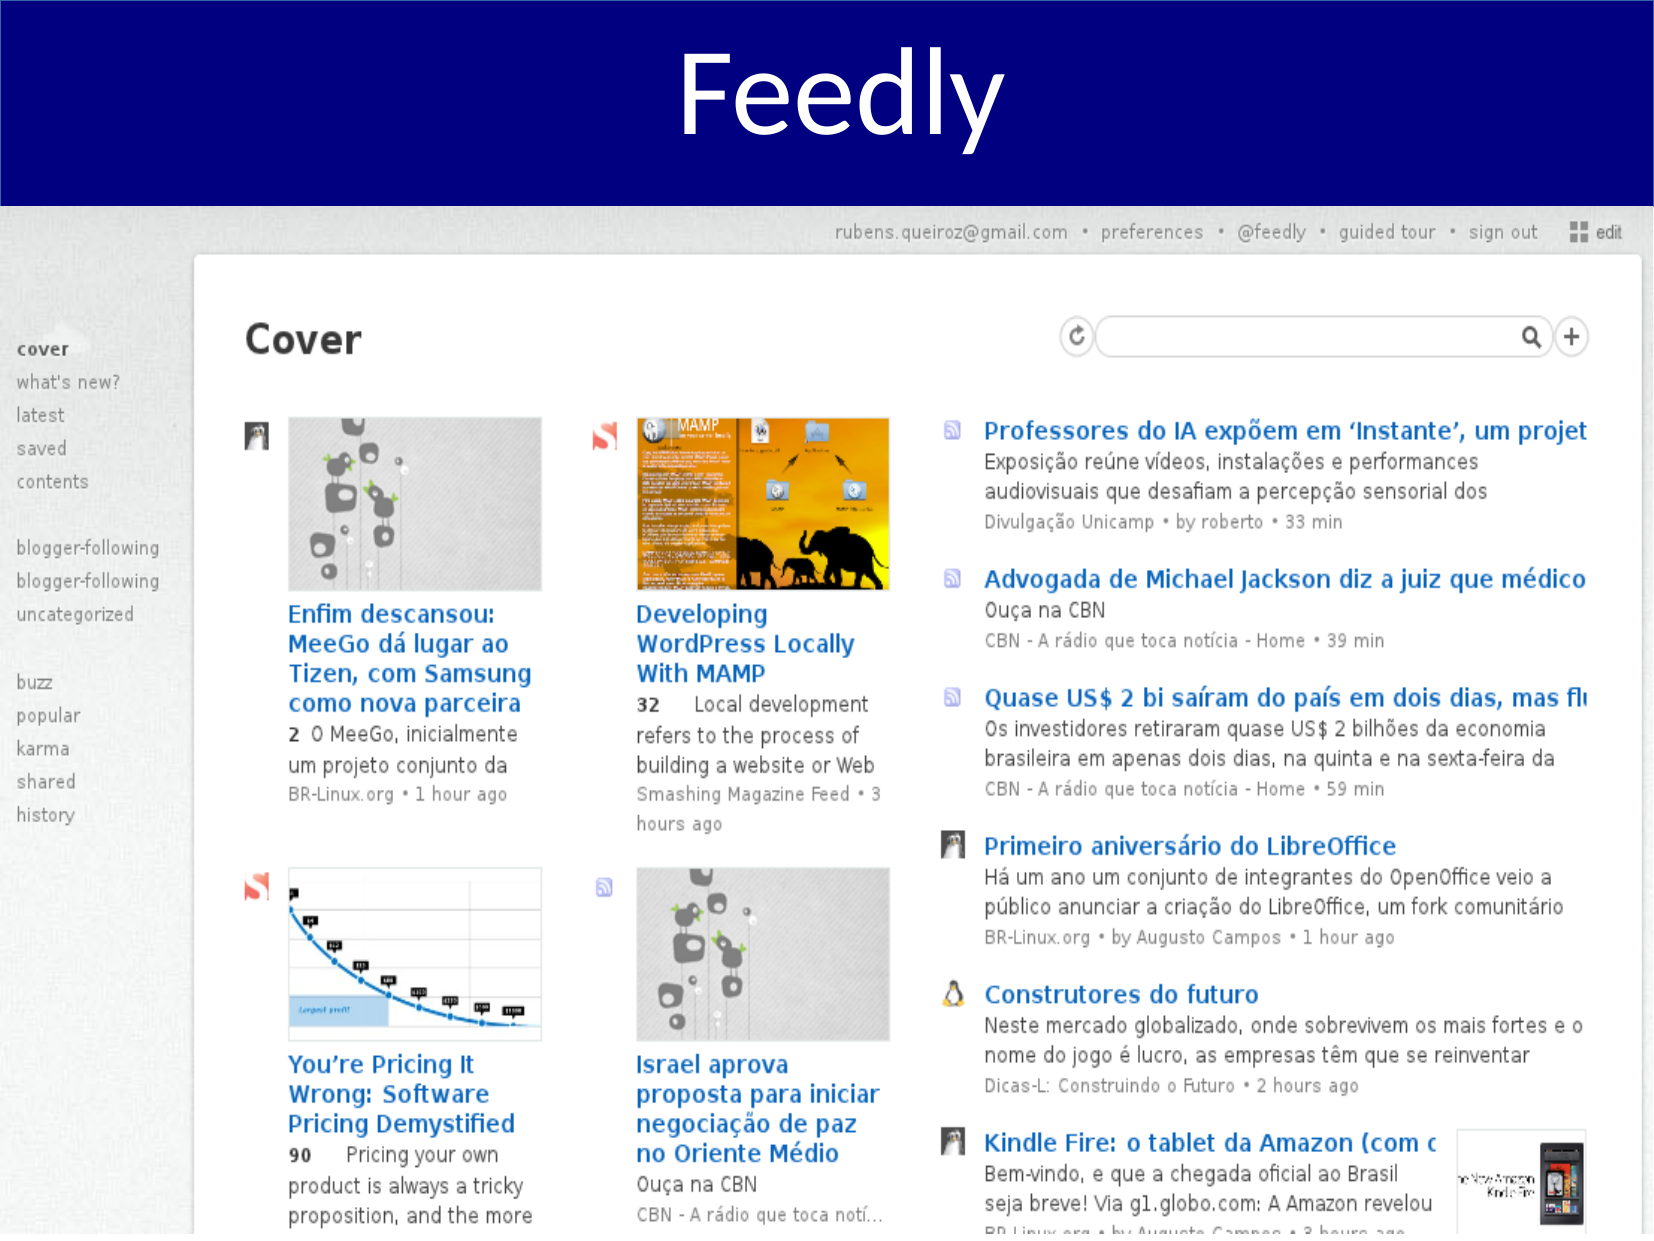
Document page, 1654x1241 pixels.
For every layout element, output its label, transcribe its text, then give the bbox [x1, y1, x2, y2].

title Feedly [0, 0, 1654, 206]
picture [0, 206, 1654, 1235]
